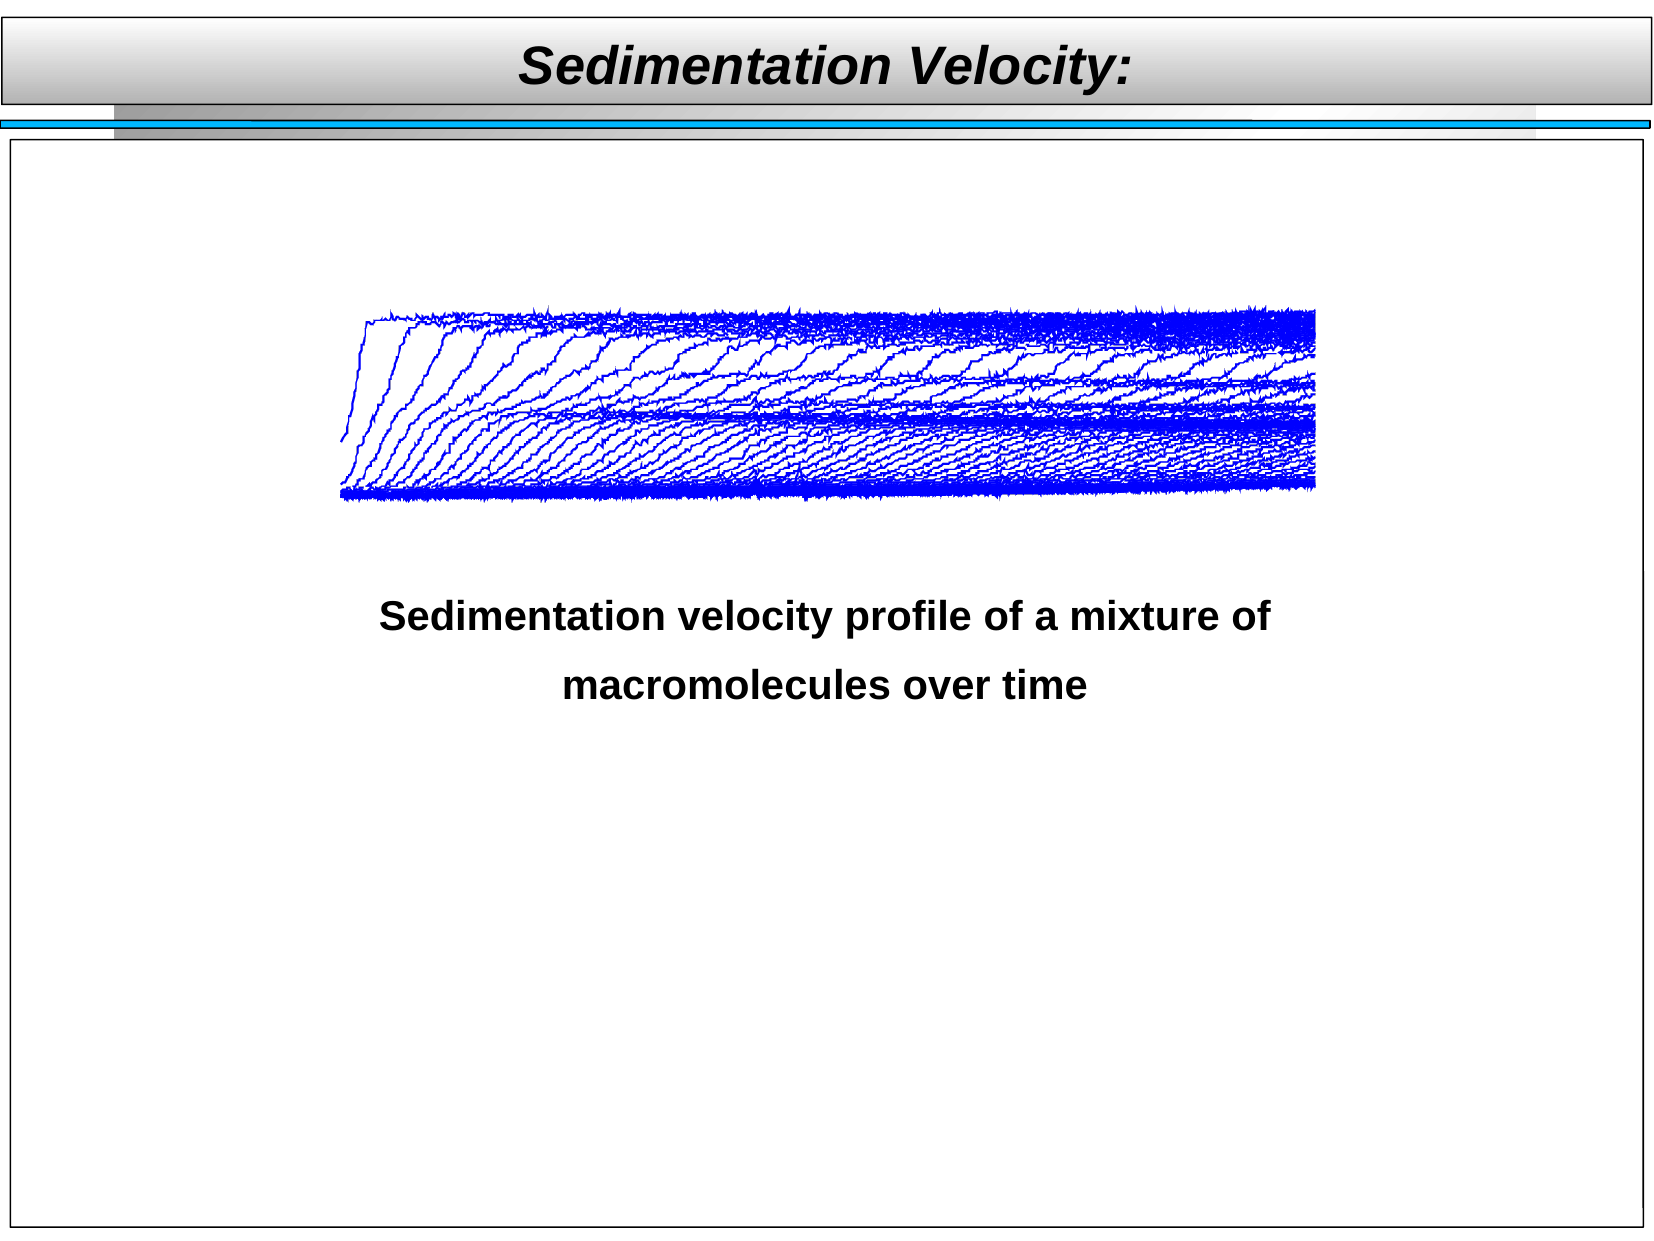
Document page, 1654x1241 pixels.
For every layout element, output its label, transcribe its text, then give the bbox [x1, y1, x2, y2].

text_box Sedimentation Velocity: [1, 17, 1652, 105]
picture [340, 304, 1316, 503]
text_box [0, 120, 1651, 129]
text_box [10, 139, 1644, 1228]
text_box Sedimentation velocity profile of a mixture of macromolecules over time [337, 569, 1313, 709]
